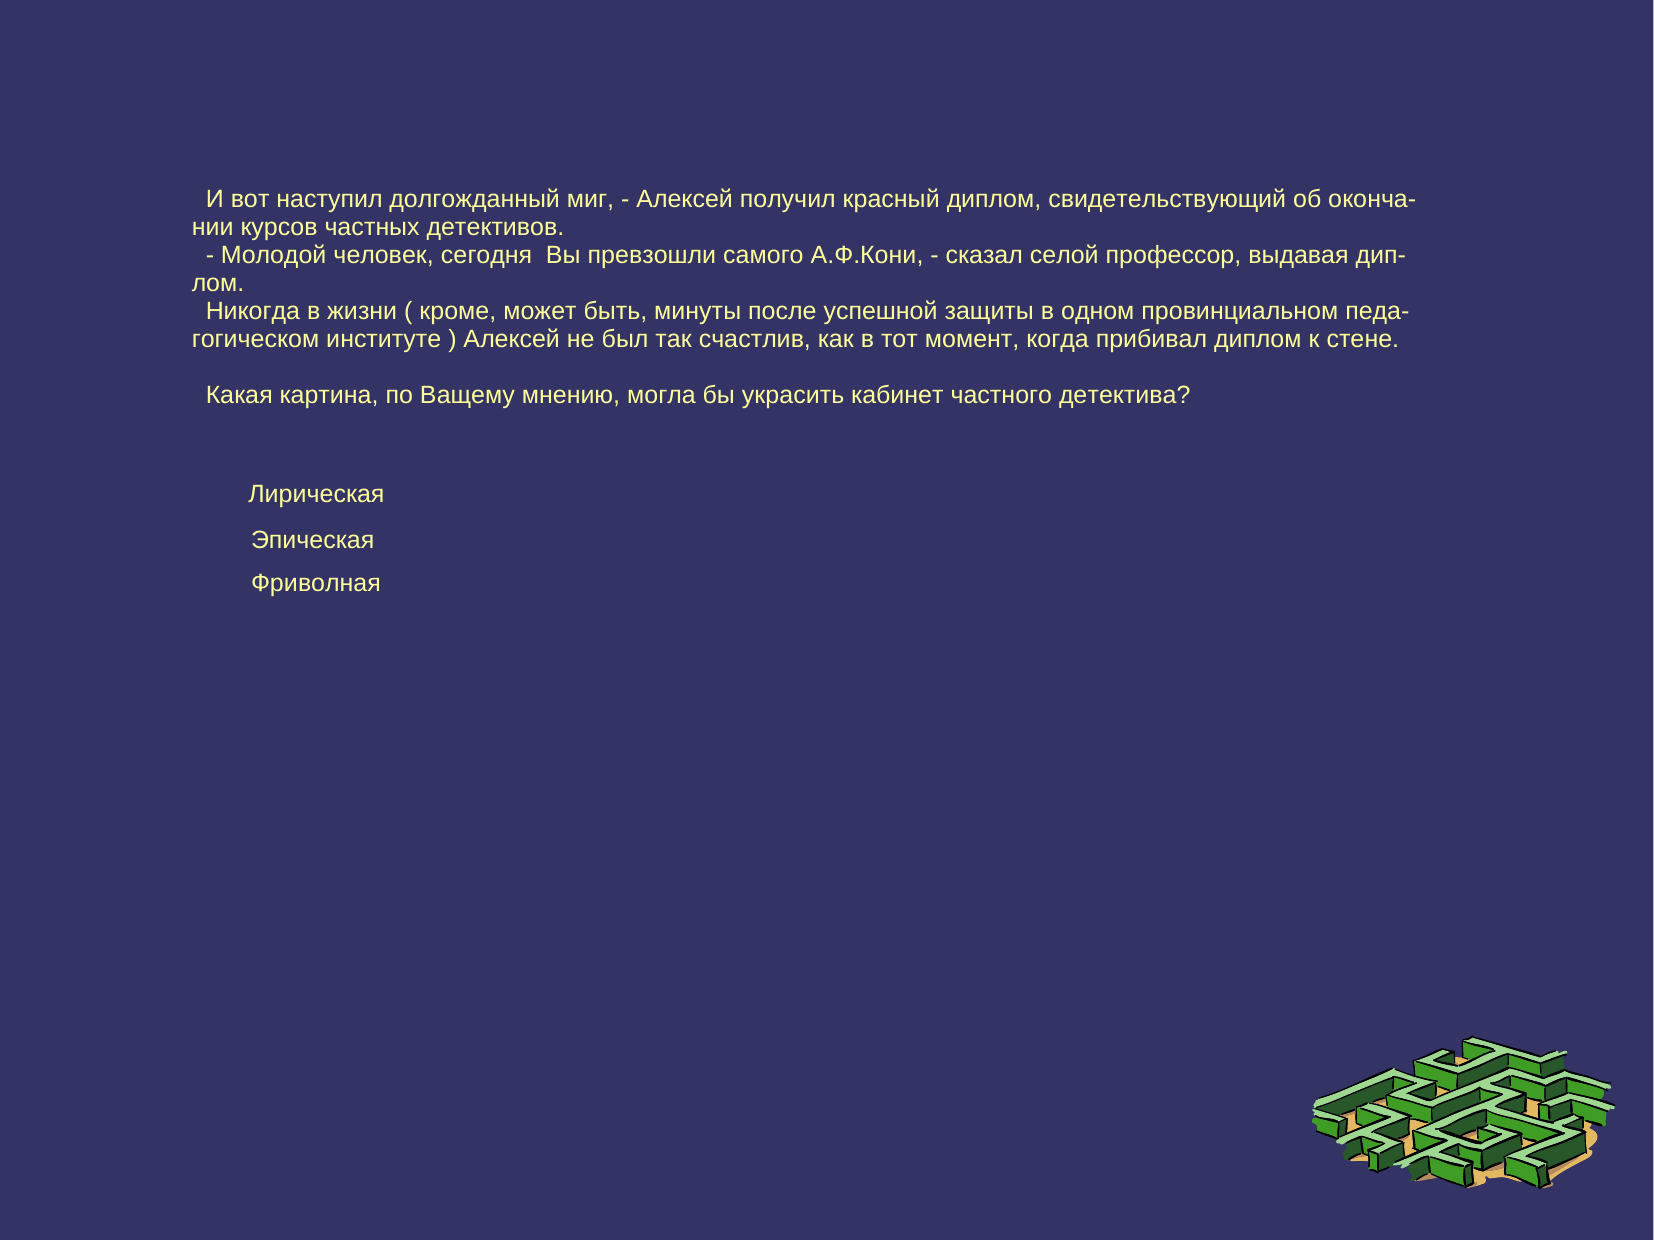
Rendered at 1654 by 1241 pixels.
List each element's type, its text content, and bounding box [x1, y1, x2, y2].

text_box Эпическая [236, 518, 502, 561]
text_box Фриволная [236, 561, 712, 604]
text_box Лирическая [233, 472, 857, 544]
text_box И вот наступил долгожданный миг, - Алексей получил красный диплом, свидетельствующий об оконча- нии курсов частных детективов. - Молодой человек, сегодня Вы превзошли самого А.Ф.Кони, - сказал селой профессор, выдавая дип- лом. Никогда в жизни ( кроме, может быть, минуты после успешной защиты в одном провинциальном педа- гогическом институте ) Алексей не был так счастлив, как в тот момент, когда прибивал диплом к стене. Какая картина, по Ващему мнению, могла бы украсить кабинет частного детектива? [177, 177, 1447, 472]
